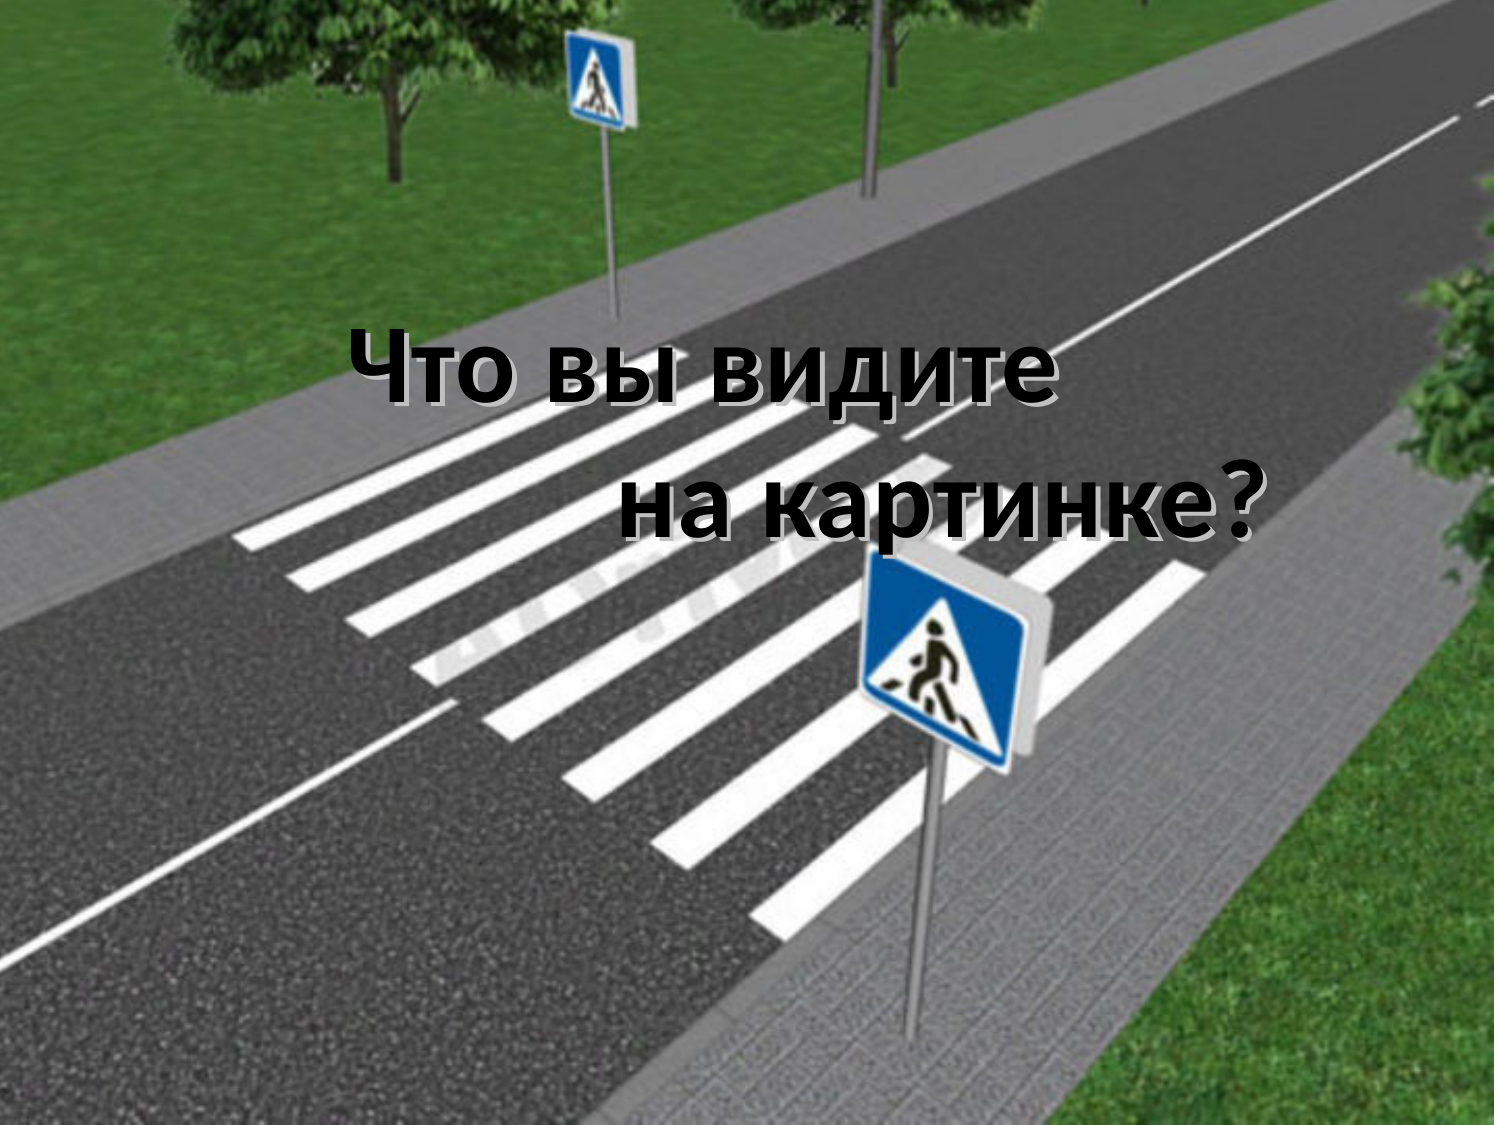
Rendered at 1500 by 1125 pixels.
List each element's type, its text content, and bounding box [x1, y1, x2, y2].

picture [0, 0, 1494, 1125]
text_box Что вы видите на картинке? [77, 282, 1330, 567]
